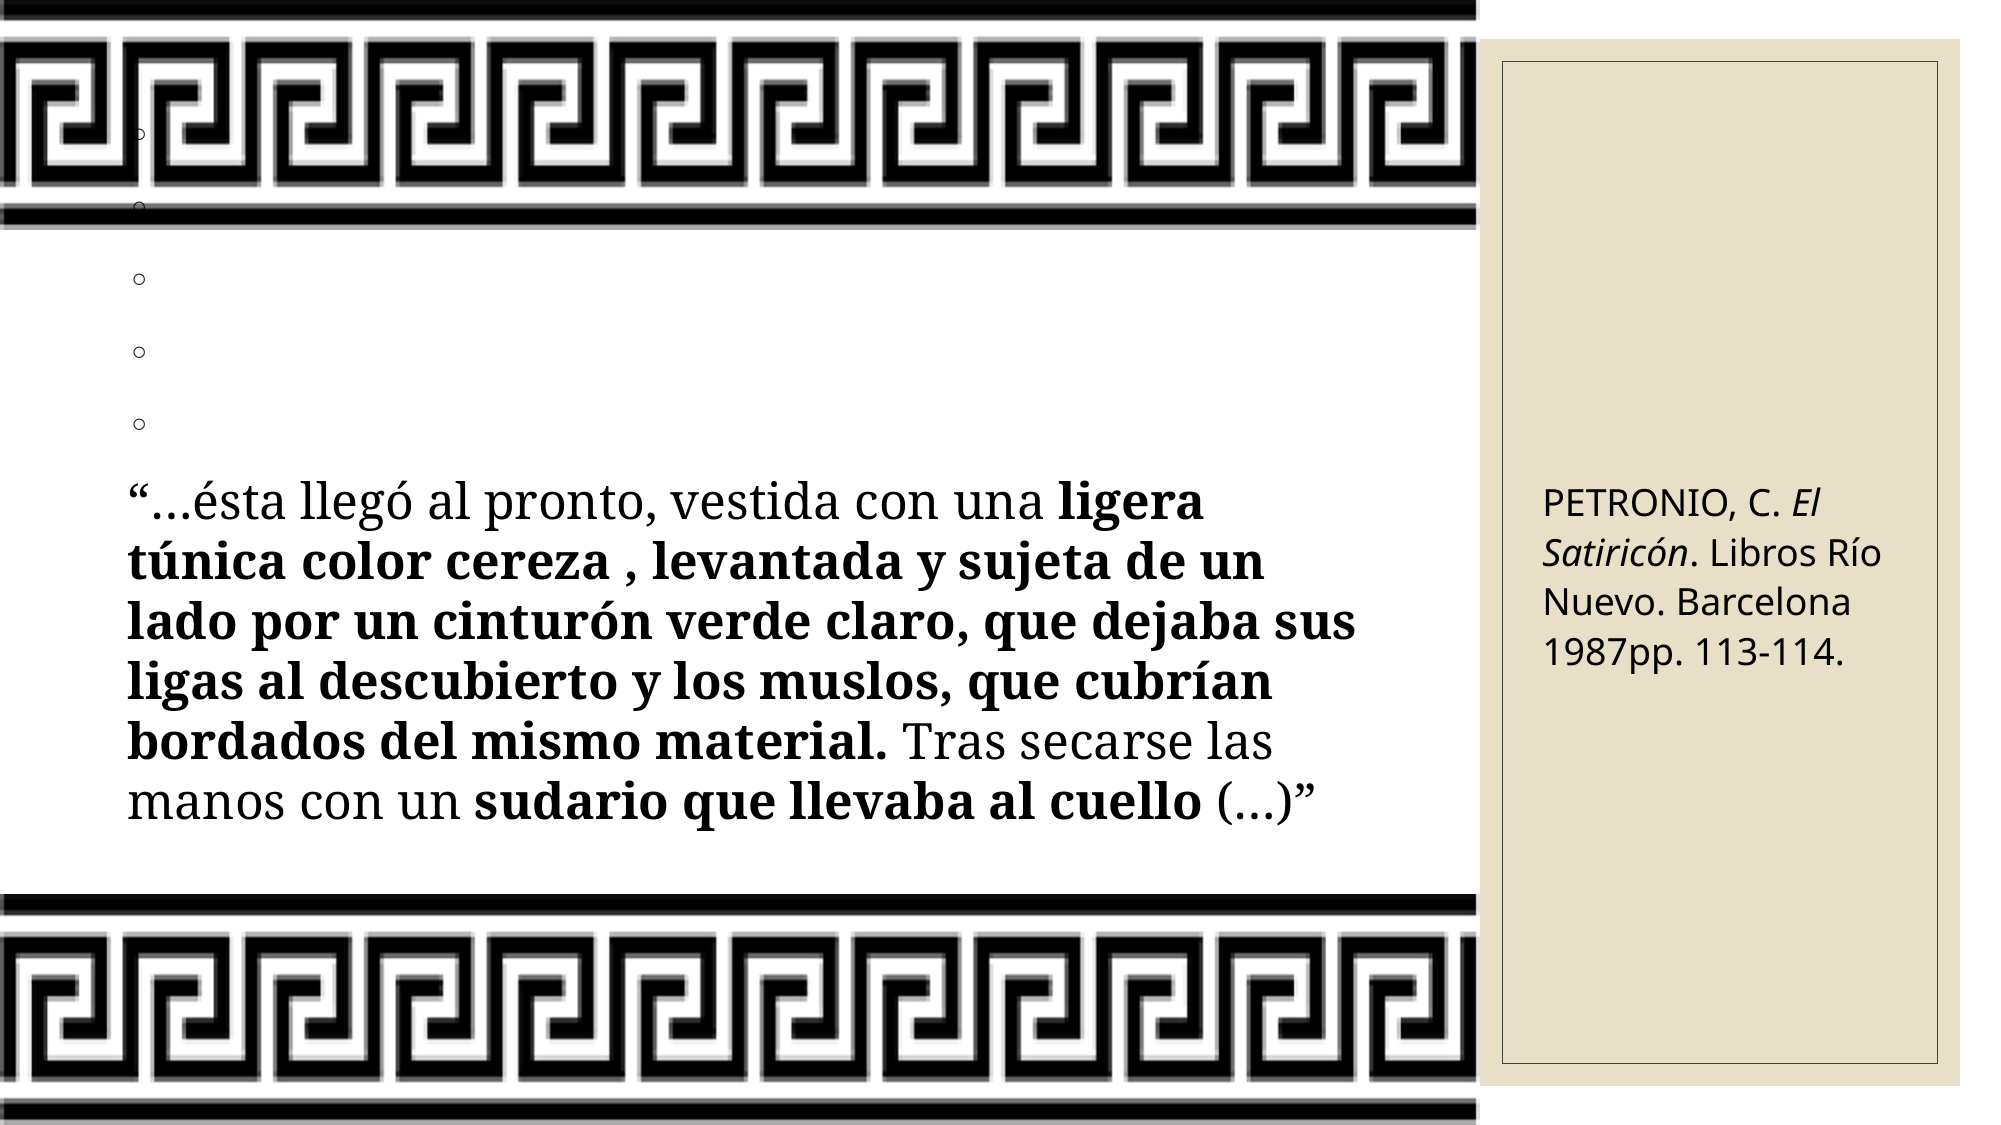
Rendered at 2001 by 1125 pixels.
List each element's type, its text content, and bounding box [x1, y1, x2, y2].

list PETRONIO, C. El Satiricón. Libros Río Nuevo. Barcelona 1987pp. 113-114. [1527, 467, 1927, 1043]
picture [0, 0, 1480, 231]
list “…ésta llegó al pronto, vestida con una ligera túnica color cereza , levantada y sujeta de un lado por un cinturón verde claro, que dejaba sus ligas al descubierto y los muslos, que cubrían bordados del mismo material. Tras secarse las manos con un sudario que llevaba al cuello (…)” [112, 231, 1388, 894]
picture [0, 894, 1480, 1125]
